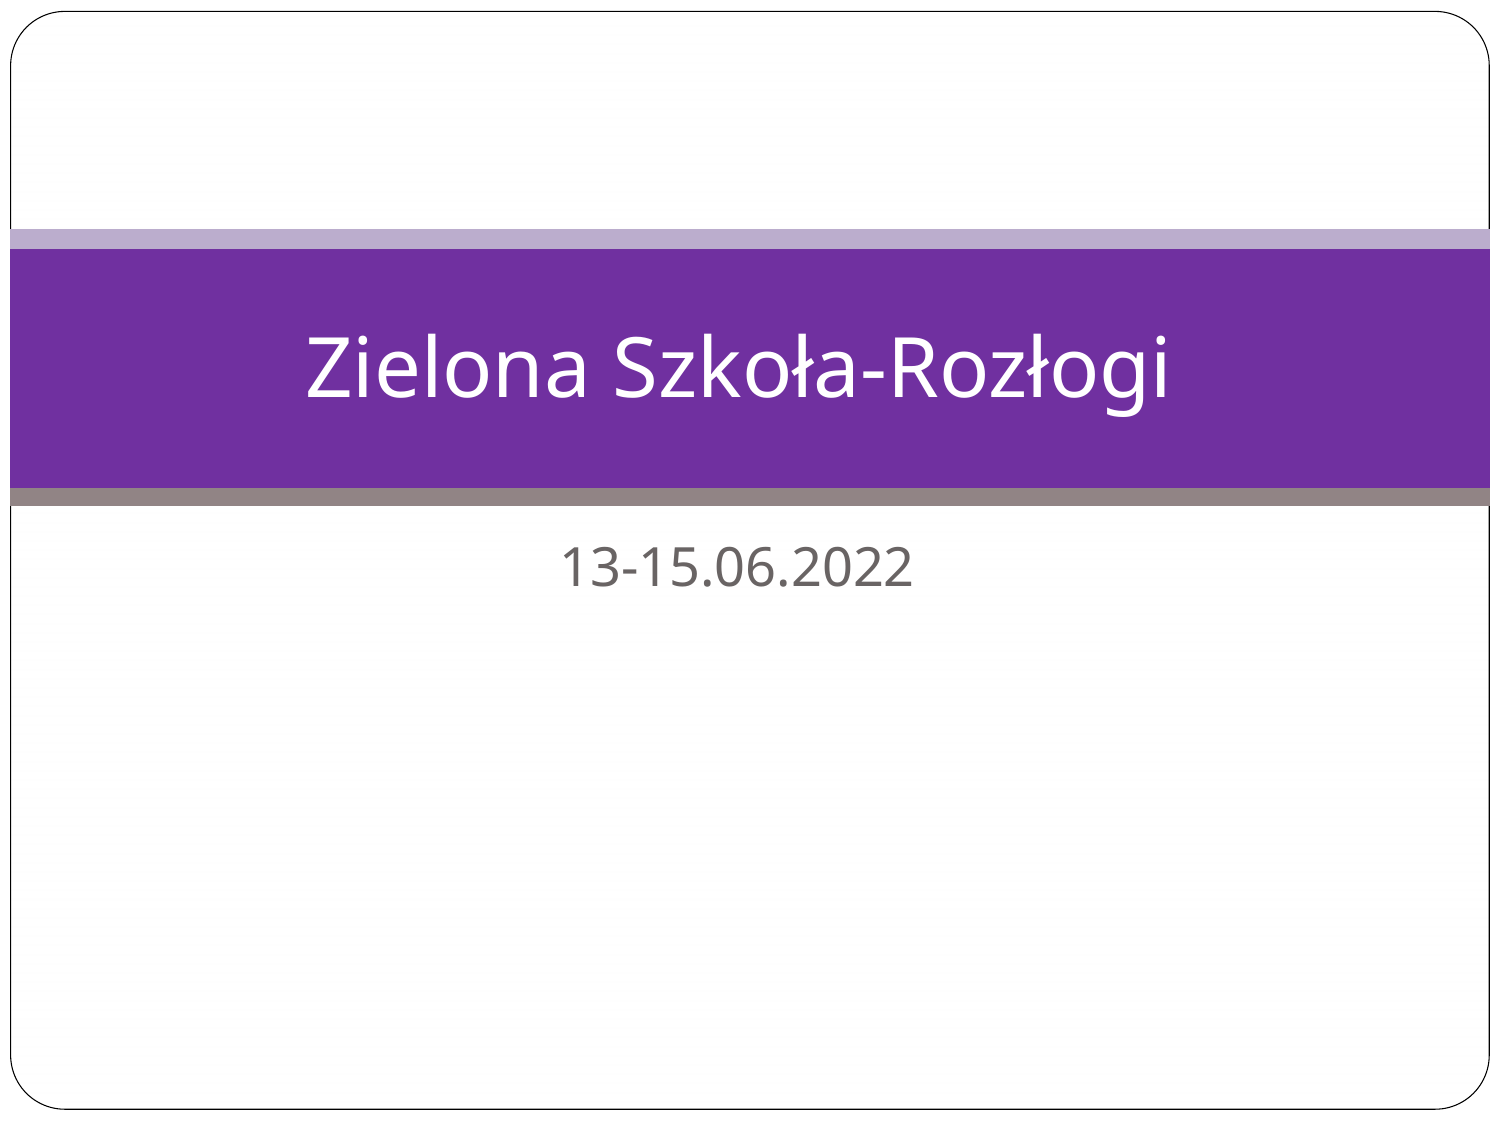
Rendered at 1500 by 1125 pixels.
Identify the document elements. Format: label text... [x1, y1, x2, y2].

title Zielona Szkoła-Rozłogi [75, 247, 1426, 489]
subtitle 13-15.06.2022 [212, 525, 1263, 788]
